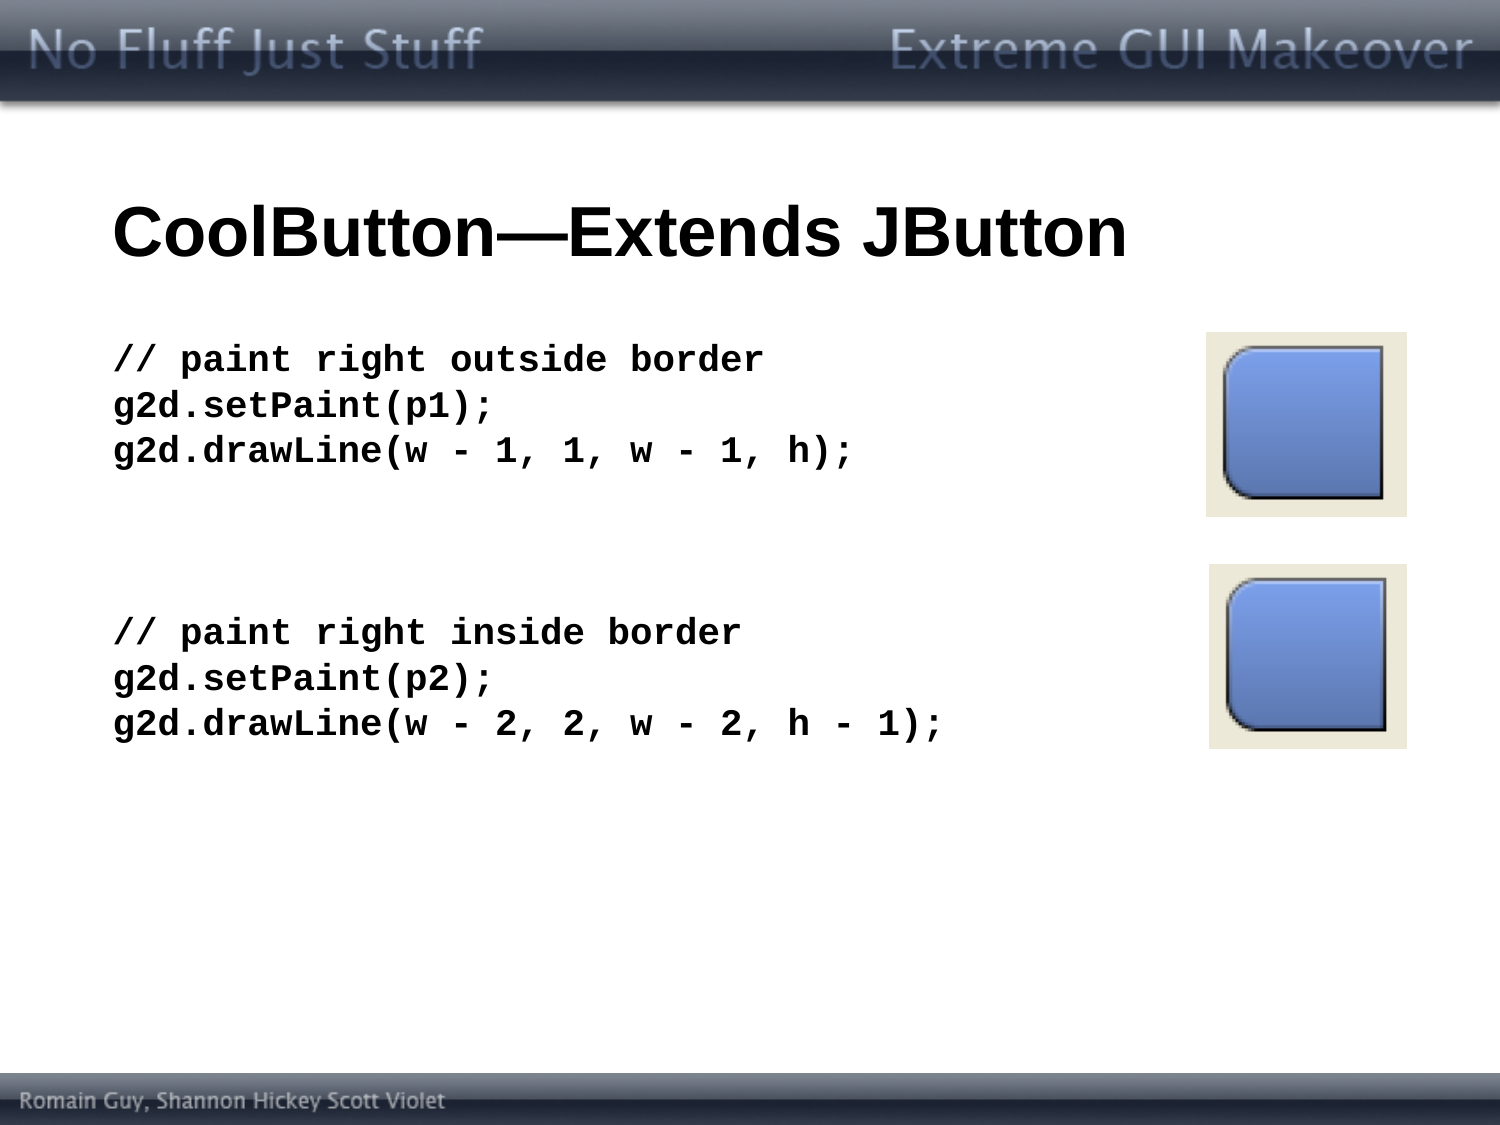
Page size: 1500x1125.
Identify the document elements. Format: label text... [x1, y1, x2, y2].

picture [1209, 564, 1407, 749]
picture [0, 1073, 1500, 1125]
picture [0, 0, 1500, 114]
title CoolButton—Extends JButton [112, 119, 1417, 271]
picture [1206, 332, 1407, 518]
text_box // paint right outside border g2d.setPaint(p1); g2d.drawLine(w - 1, 1, w - 1, h); // paint right inside border g2d.setPaint(p2); g2d.drawLine(w - 2, 2, w - 2, h - 1); [112, 337, 1238, 1023]
